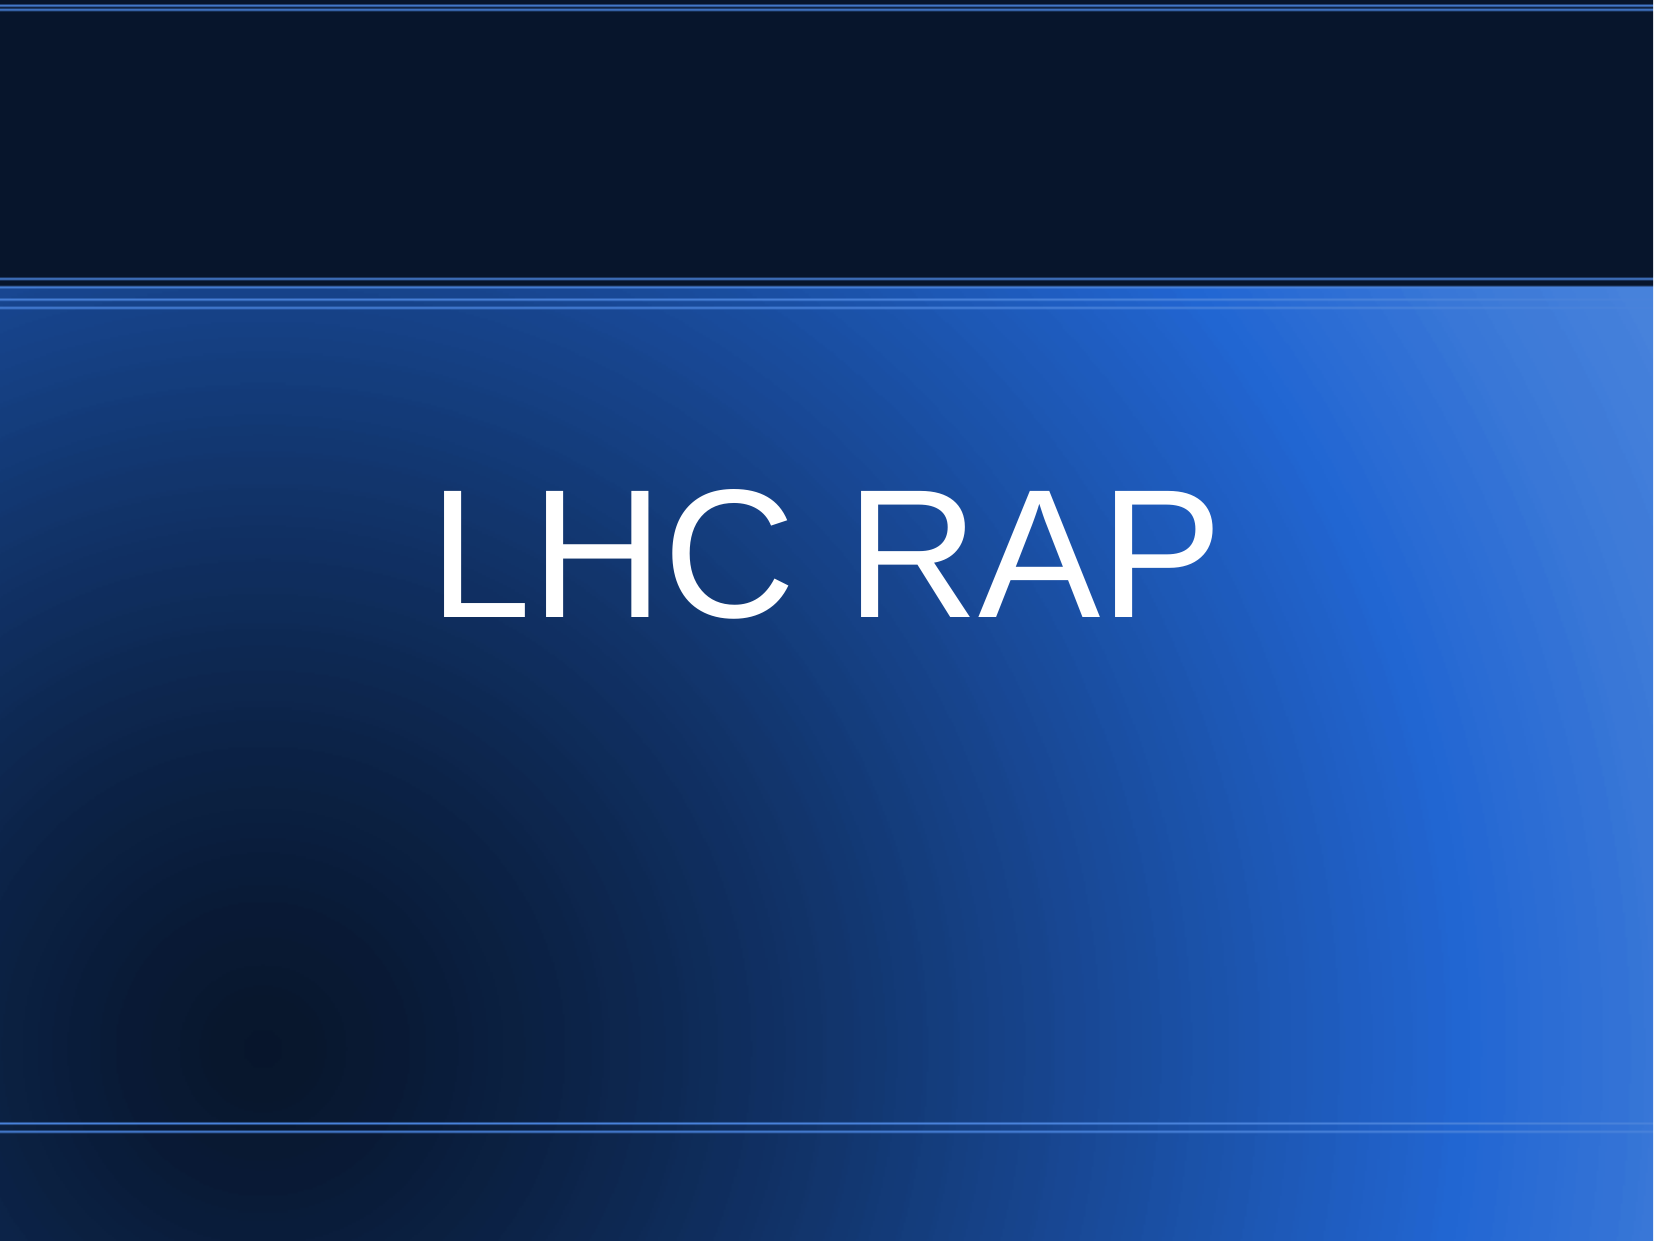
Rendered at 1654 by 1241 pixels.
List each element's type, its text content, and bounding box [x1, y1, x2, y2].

subtitle LHC RAP [82, 56, 1571, 1050]
picture [0, 0, 1654, 1241]
